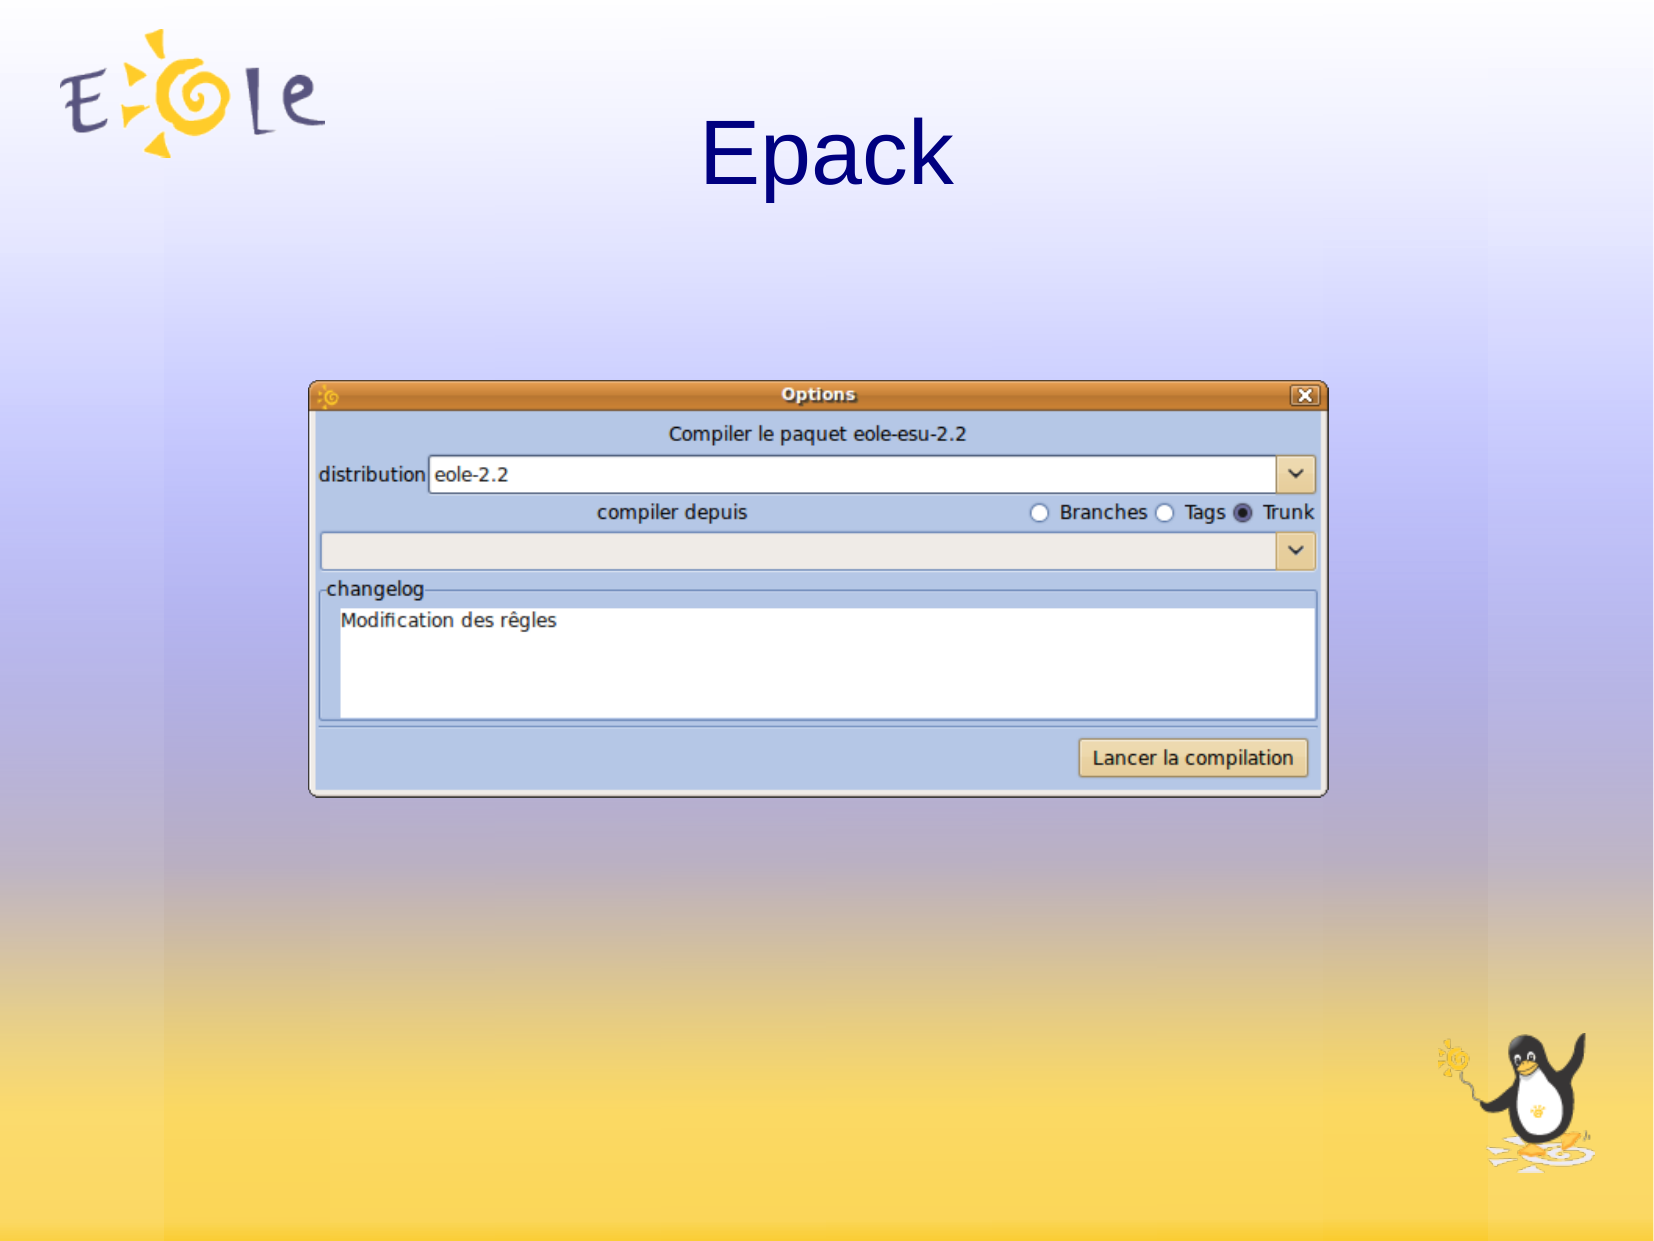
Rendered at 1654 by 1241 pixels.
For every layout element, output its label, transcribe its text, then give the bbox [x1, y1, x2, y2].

picture [0, 0, 1654, 1241]
title Epack [82, 49, 1571, 257]
